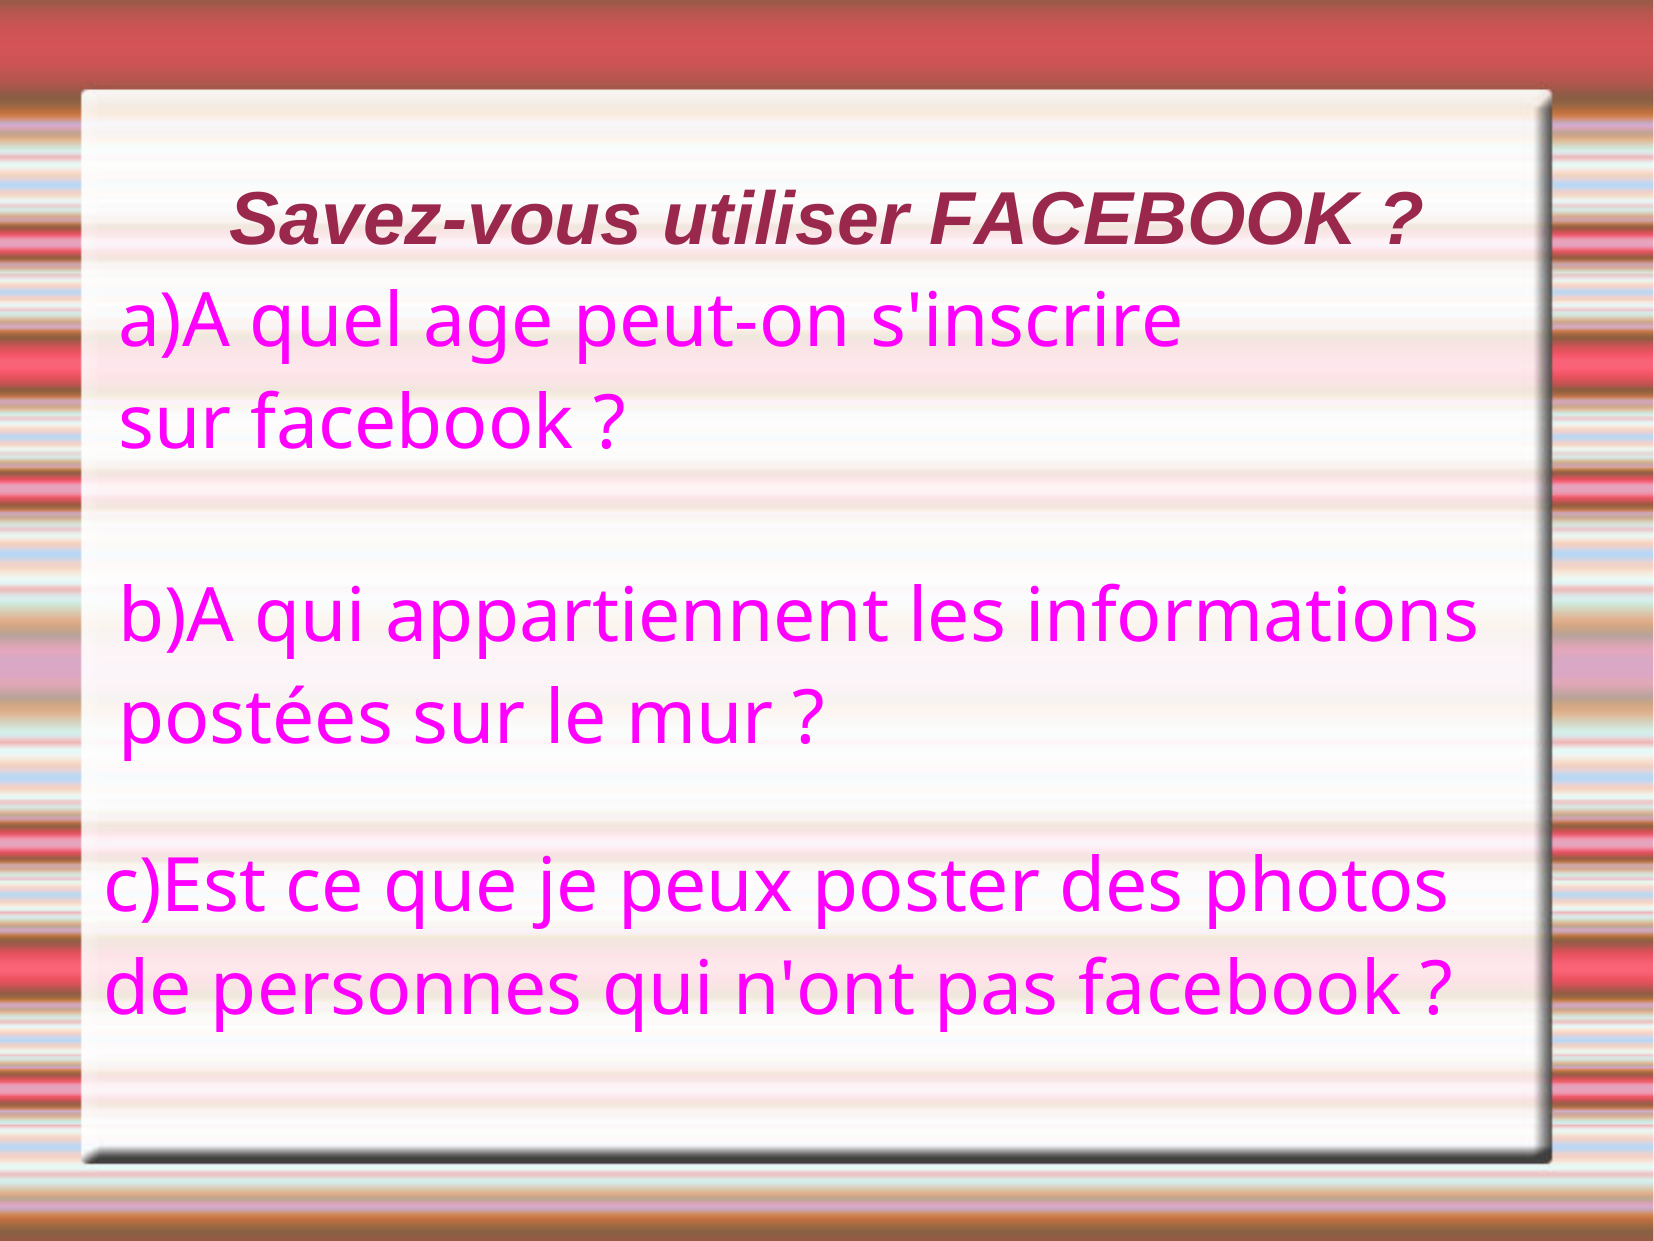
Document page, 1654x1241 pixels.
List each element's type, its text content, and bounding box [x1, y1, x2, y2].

picture [0, 0, 1654, 1241]
title Savez-vous utiliser FACEBOOK ? [121, 114, 1534, 322]
text_box a)A quel age peut-on s'inscrire sur facebook ? [118, 265, 1270, 475]
text_box c)Est ce que je peux poster des photos de personnes qui n'ont pas facebook ? [103, 831, 1521, 1041]
text_box b)A qui appartiennent les informations postées sur le mur ? [118, 561, 1506, 771]
